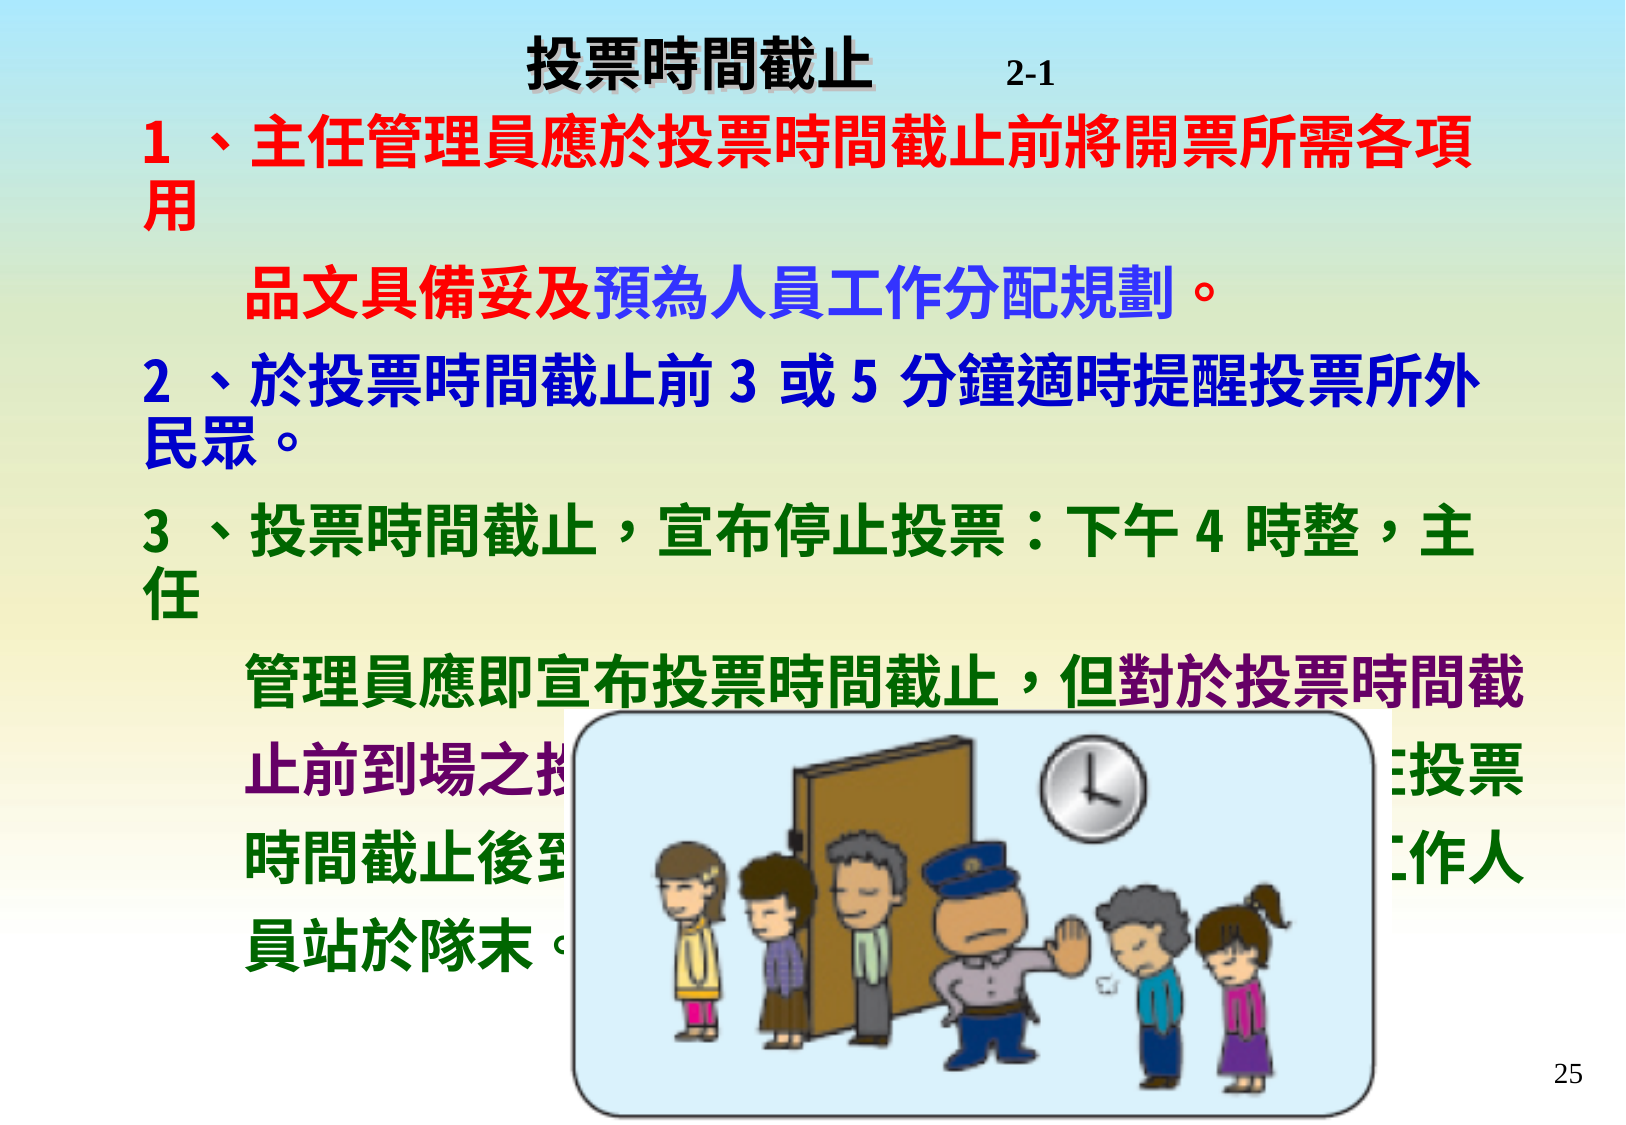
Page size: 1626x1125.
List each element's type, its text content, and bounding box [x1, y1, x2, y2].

text_box 25 [1392, 1046, 1599, 1101]
picture [0, 0, 1626, 1125]
text_box 投票時間截止 2-1 [510, 19, 1138, 105]
text_box 1、主任管理員應於投票時間截止前將開票所需各項用 品文具備妥及預為人員工作分配規劃。 2、於投票時間截止前3或5分鐘適時提醒投票所外民眾。 3、投票時間截止，宣布停止投票：下午4時整，主任 管理員應即宣布投票時間截止，但對於投票時間截 止前到場之投票權人仍應准其投票。為防止在投票 時間截止後到場者插隊，應指派警衛或其他工作人 員站於隊末。 [127, 105, 1545, 989]
